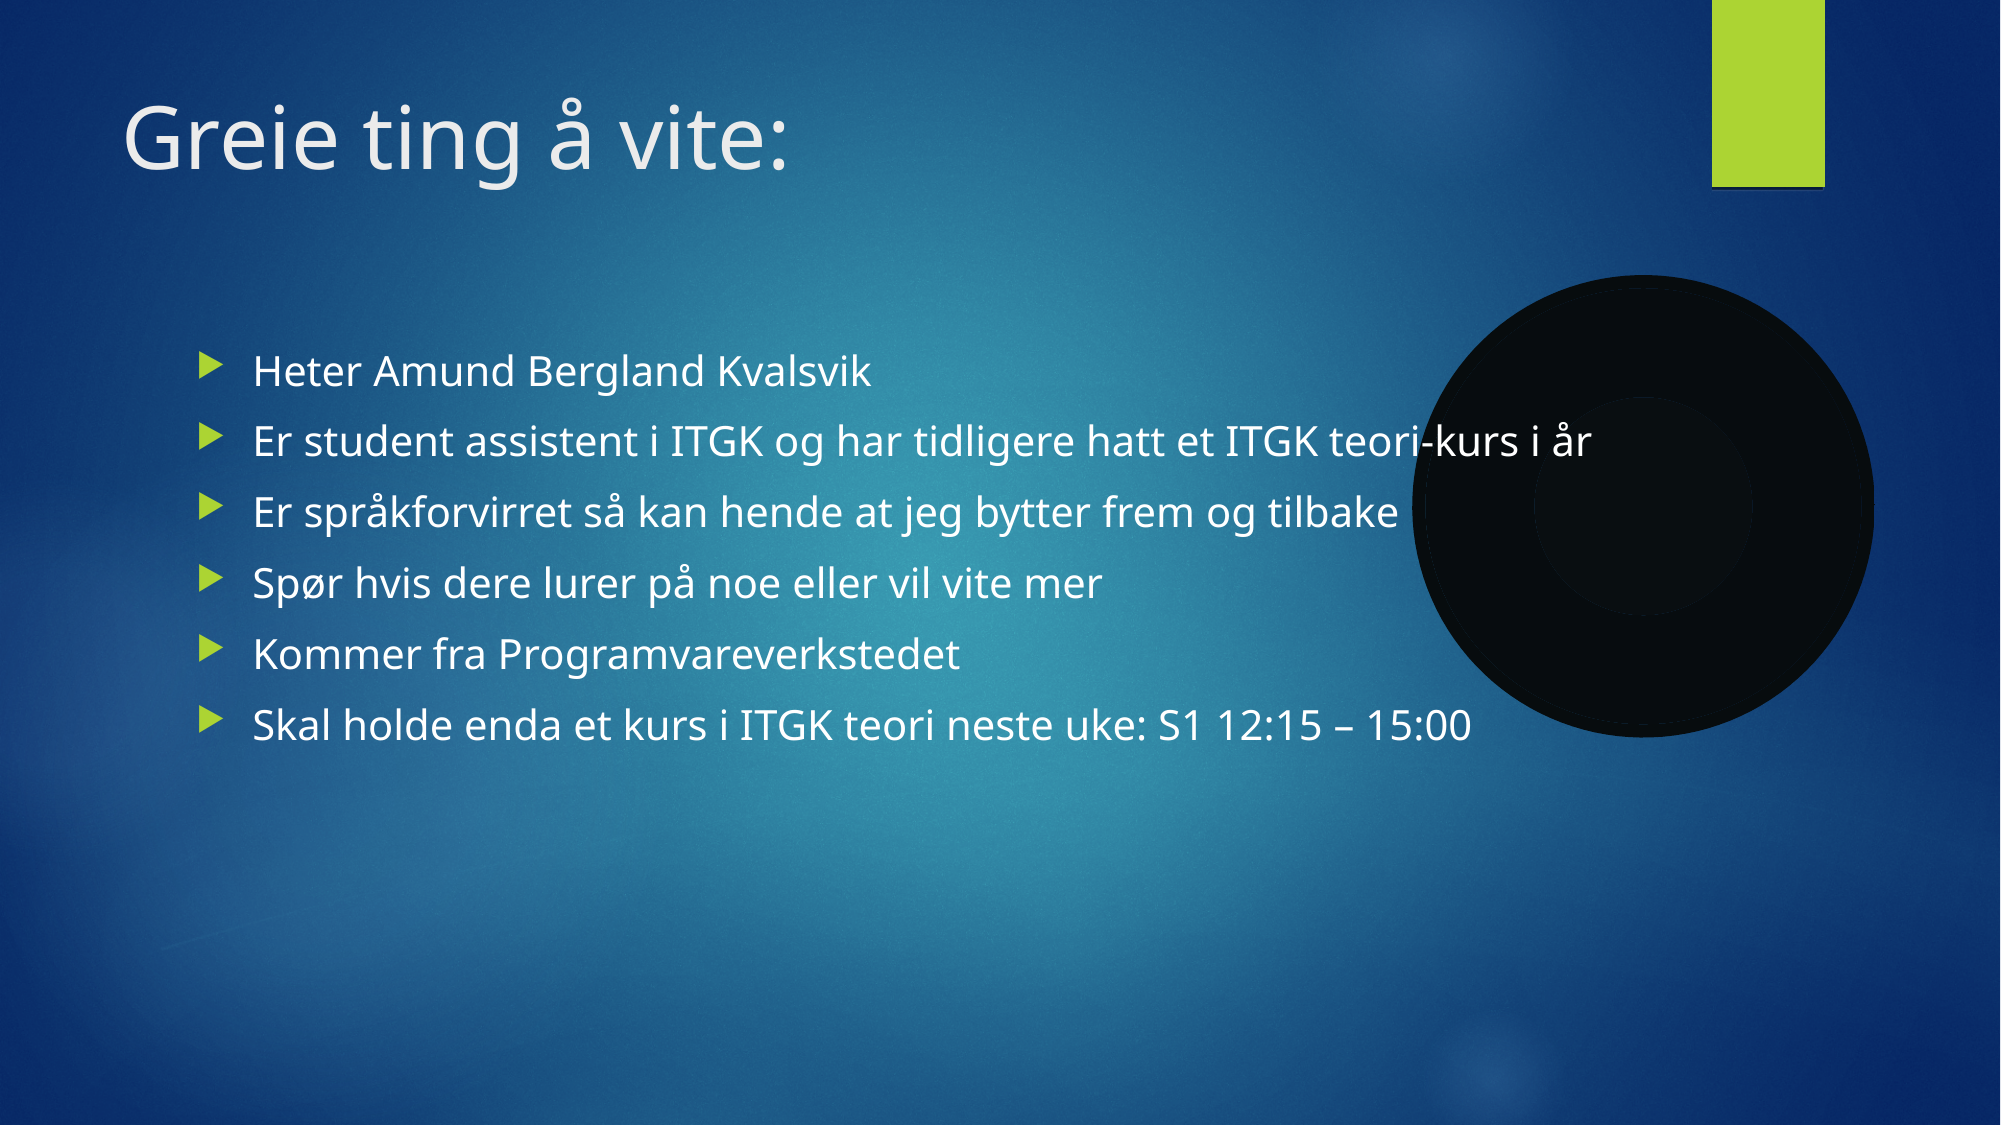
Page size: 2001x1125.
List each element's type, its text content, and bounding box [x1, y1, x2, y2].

title Greie ting å vite: [106, 74, 1649, 305]
list Heter Amund Bergland Kvalsvik Er student assistent i ITGK og har tidligere hatt et ITGK teori-kurs i år Er språkforvirret så kan hende at jeg bytter frem og tilbake Spør hvis dere lurer på noe eller vil vite mer Kommer fra Programvareverkstedet Skal holde enda et kurs i ITGK teori neste uke: S1 12:15 – 15:00 [181, 336, 1649, 1026]
